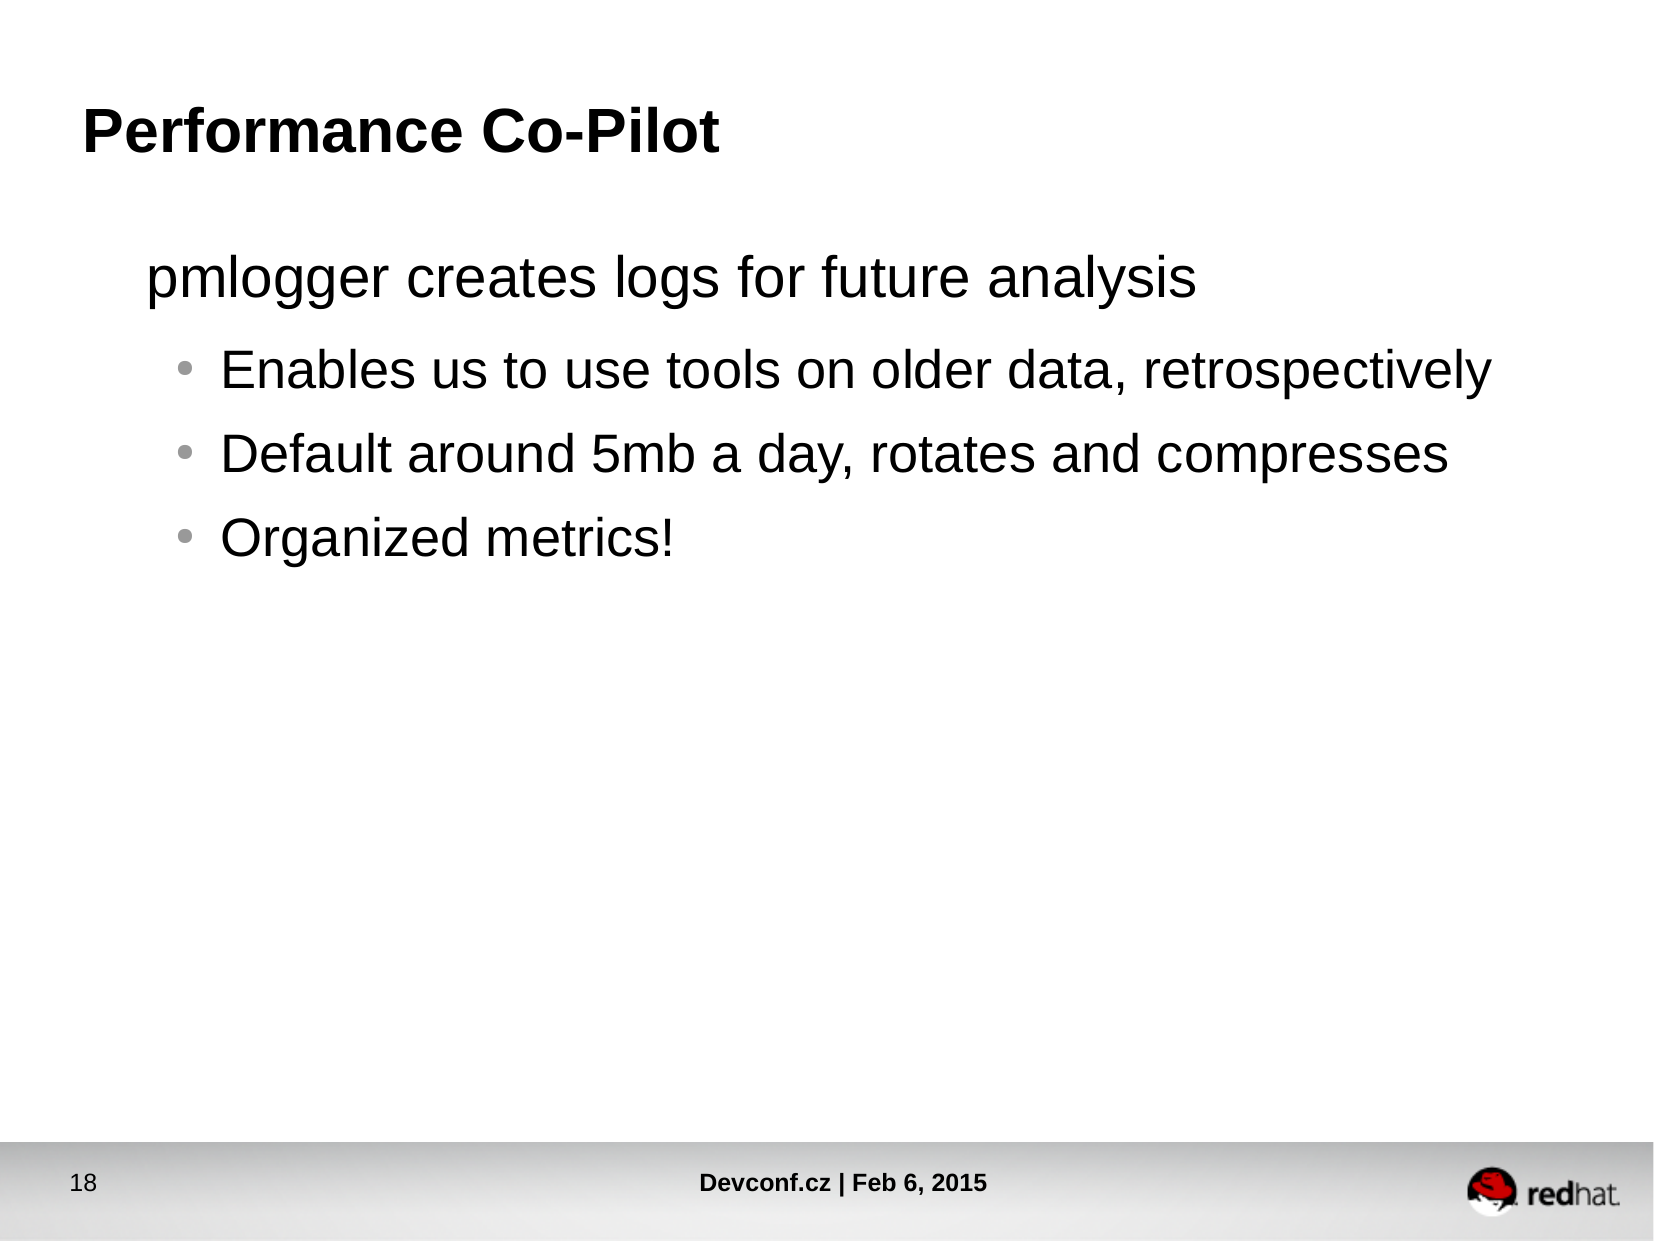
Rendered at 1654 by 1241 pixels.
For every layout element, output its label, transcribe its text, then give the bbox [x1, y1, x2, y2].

list pmlogger creates logs for future analysis Enables us to use tools on older data, retrospectively Default around 5mb a day, rotates and compresses Organized metrics! [86, 244, 1576, 1039]
title Performance Co-Pilot [82, 37, 1571, 226]
picture [0, 1142, 1654, 1241]
